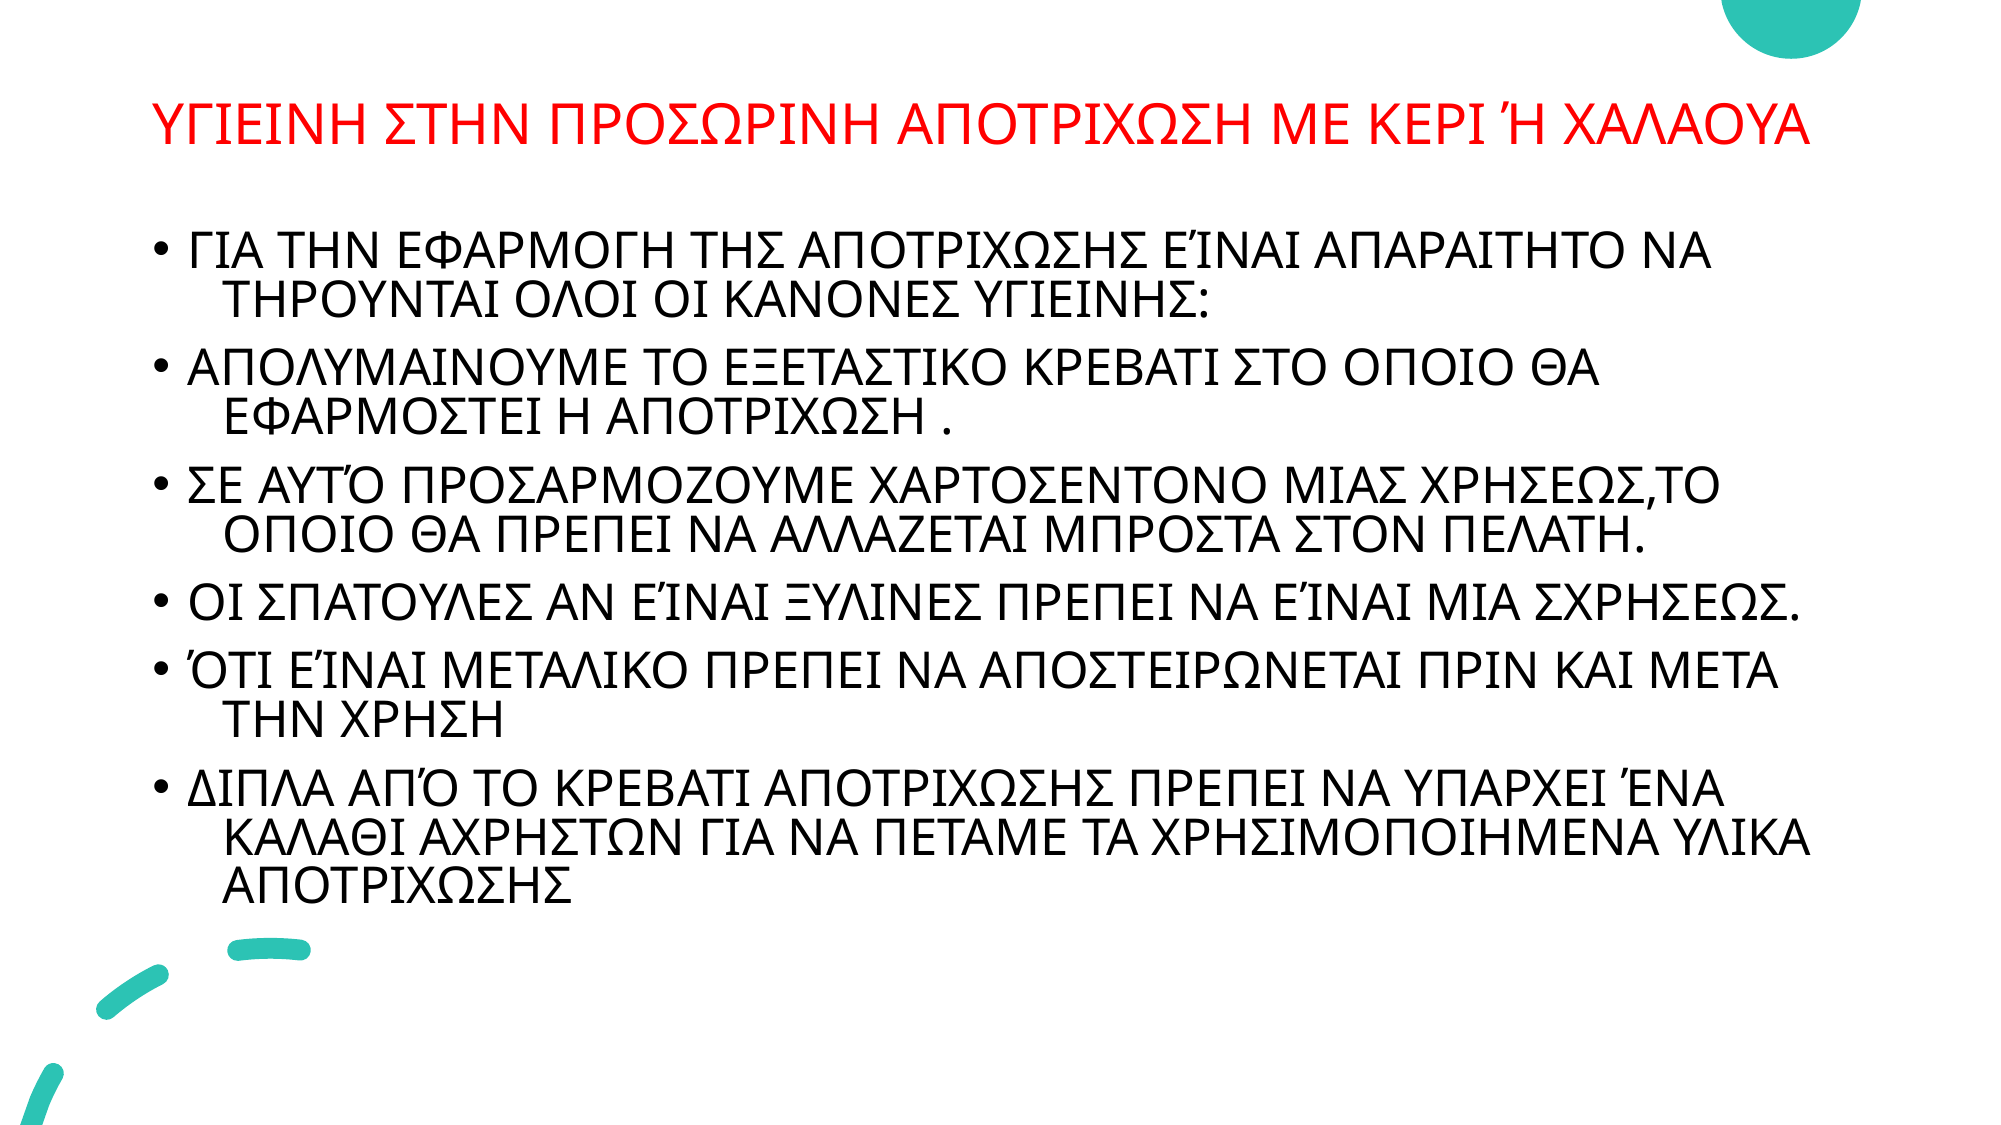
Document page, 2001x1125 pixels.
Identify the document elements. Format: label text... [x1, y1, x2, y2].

title ΥΓΙΕΙΝΗ ΣΤΗΝ ΠΡΟΣΩΡΙΝΗ ΑΠΟΤΡΙΧΩΣΗ ΜΕ ΚΕΡΙ Ή ΧΑΛΑΟΥΑ [137, 59, 1863, 193]
list ΓΙΑ ΤΗΝ ΕΦΑΡΜΟΓΗ ΤΗΣ ΑΠΟΤΡΙΧΩΣΗΣ ΕΊΝΑΙ ΑΠΑΡΑΙΤΗΤΟ ΝΑ ΤΗΡΟΥΝΤΑΙ ΟΛΟΙ ΟΙ ΚΑΝΟΝΕΣ ΥΓΙΕΙΝΗΣ: ΑΠΟΛΥΜΑΙΝΟΥΜΕ ΤΟ ΕΞΕΤΑΣΤΙΚΟ ΚΡΕΒΑΤΙ ΣΤΟ ΟΠΟΙΟ ΘΑ ΕΦΑΡΜΟΣΤΕΙ Η ΑΠΟΤΡΙΧΩΣΗ . ΣΕ ΑΥΤΌ ΠΡΟΣΑΡΜΟΖΟΥΜΕ ΧΑΡΤΟΣΕΝΤΟΝΟ ΜΙΑΣ ΧΡΗΣΕΩΣ,ΤΟ ΟΠΟΙΟ ΘΑ ΠΡΕΠΕΙ ΝΑ ΑΛΛΑΖΕΤΑΙ ΜΠΡΟΣΤΑ ΣΤΟΝ ΠΕΛΑΤΗ. ΟΙ ΣΠΑΤΟΥΛΕΣ ΑΝ ΕΊΝΑΙ ΞΥΛΙΝΕΣ ΠΡΕΠΕΙ ΝΑ ΕΊΝΑΙ ΜΙΑ ΣΧΡΗΣΕΩΣ. ΌΤΙ ΕΊΝΑΙ ΜΕΤΑΛΙΚΟ ΠΡΕΠΕΙ ΝΑ ΑΠΟΣΤΕΙΡΩΝΕΤΑΙ ΠΡΙΝ ΚΑΙ ΜΕΤΑ ΤΗΝ ΧΡΗΣΗ ΔΙΠΛΑ ΑΠΌ ΤΟ ΚΡΕΒΑΤΙ ΑΠΟΤΡΙΧΩΣΗΣ ΠΡΕΠΕΙ ΝΑ ΥΠΑΡΧΕΙ ΈΝΑ ΚΑΛΑΘΙ ΑΧΡΗΣΤΩΝ ΓΙΑ ΝΑ ΠΕΤΑΜΕ ΤΑ ΧΡΗΣΙΜΟΠΟΙΗΜΕΝΑ ΥΛΙΚΑ ΑΠΟΤΡΙΧΩΣΗΣ [137, 221, 1863, 933]
